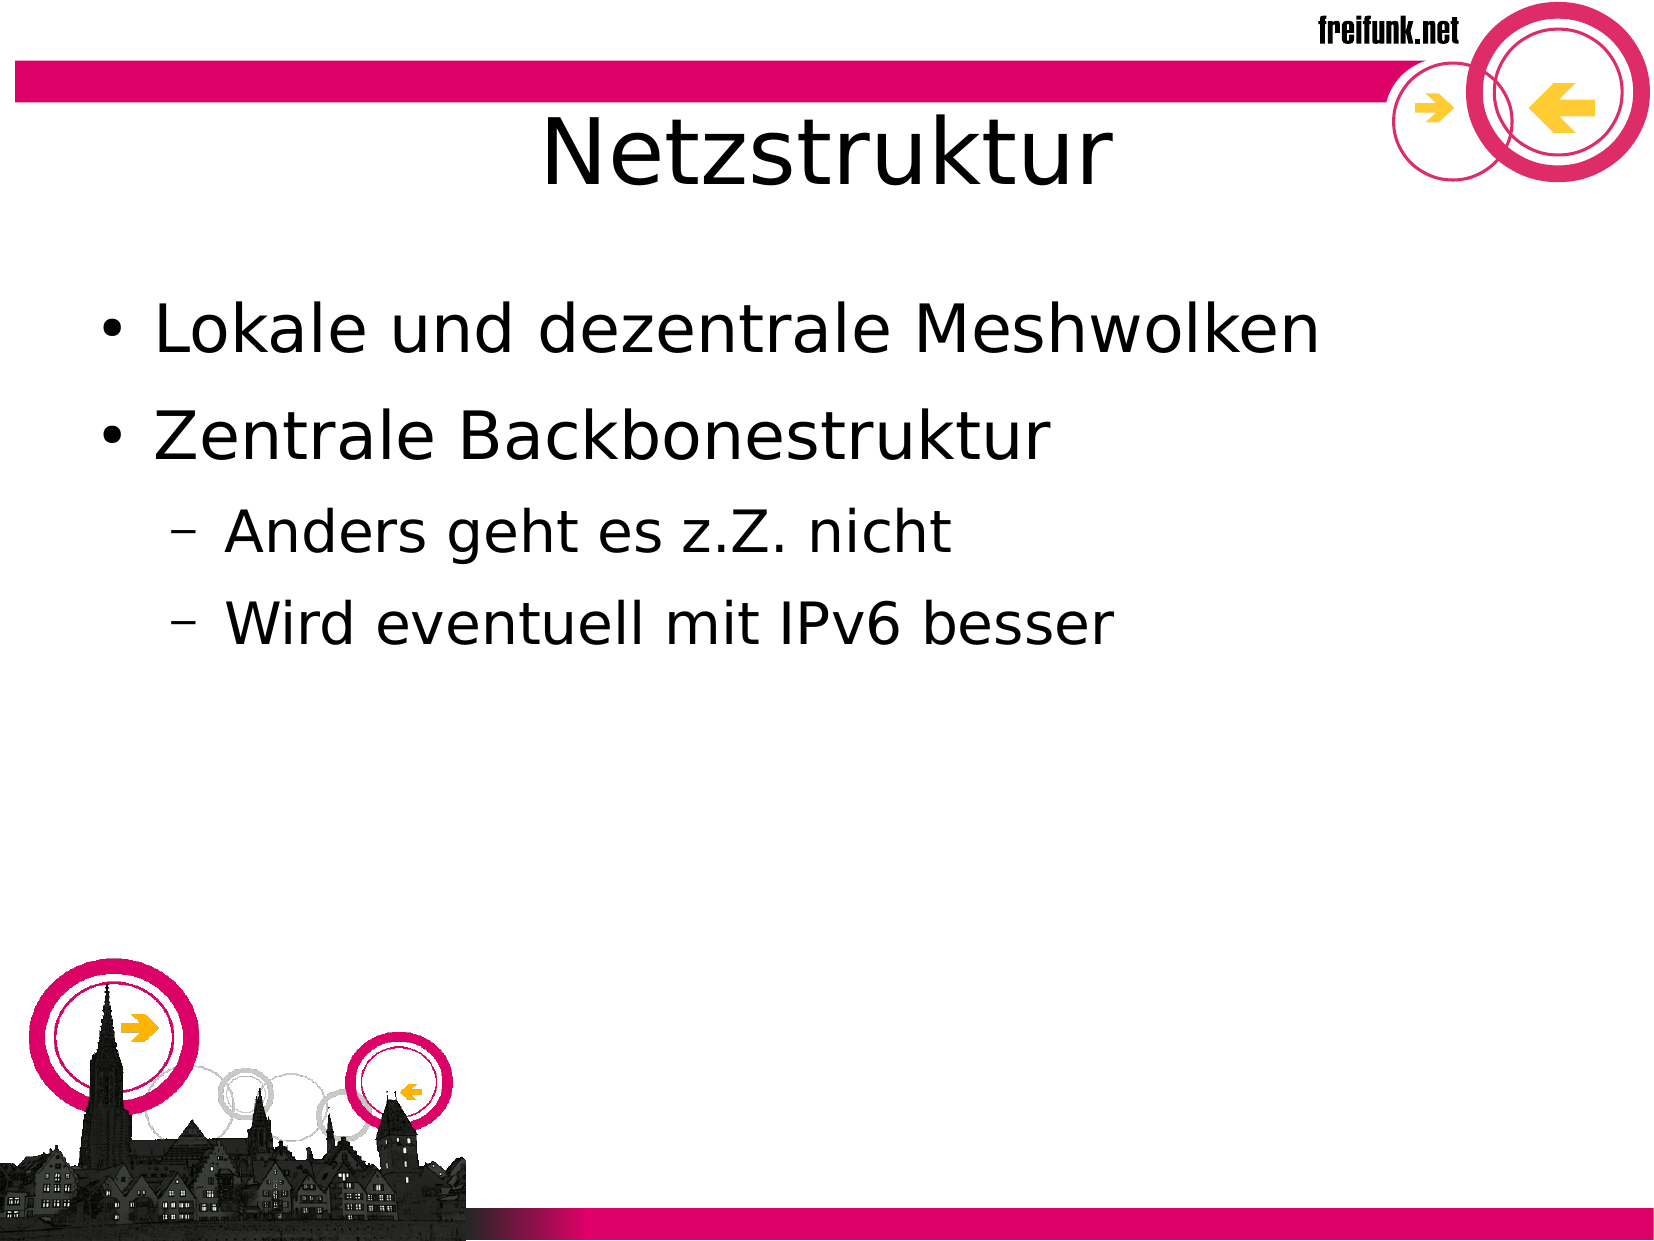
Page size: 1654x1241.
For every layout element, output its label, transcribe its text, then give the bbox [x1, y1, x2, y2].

title Netzstruktur [82, 49, 1571, 257]
list Lokale und dezentrale Meshwolken Zentrale Backbonestruktur Anders geht es z.Z. nicht Wird eventuell mit IPv6 besser [82, 290, 1571, 1010]
